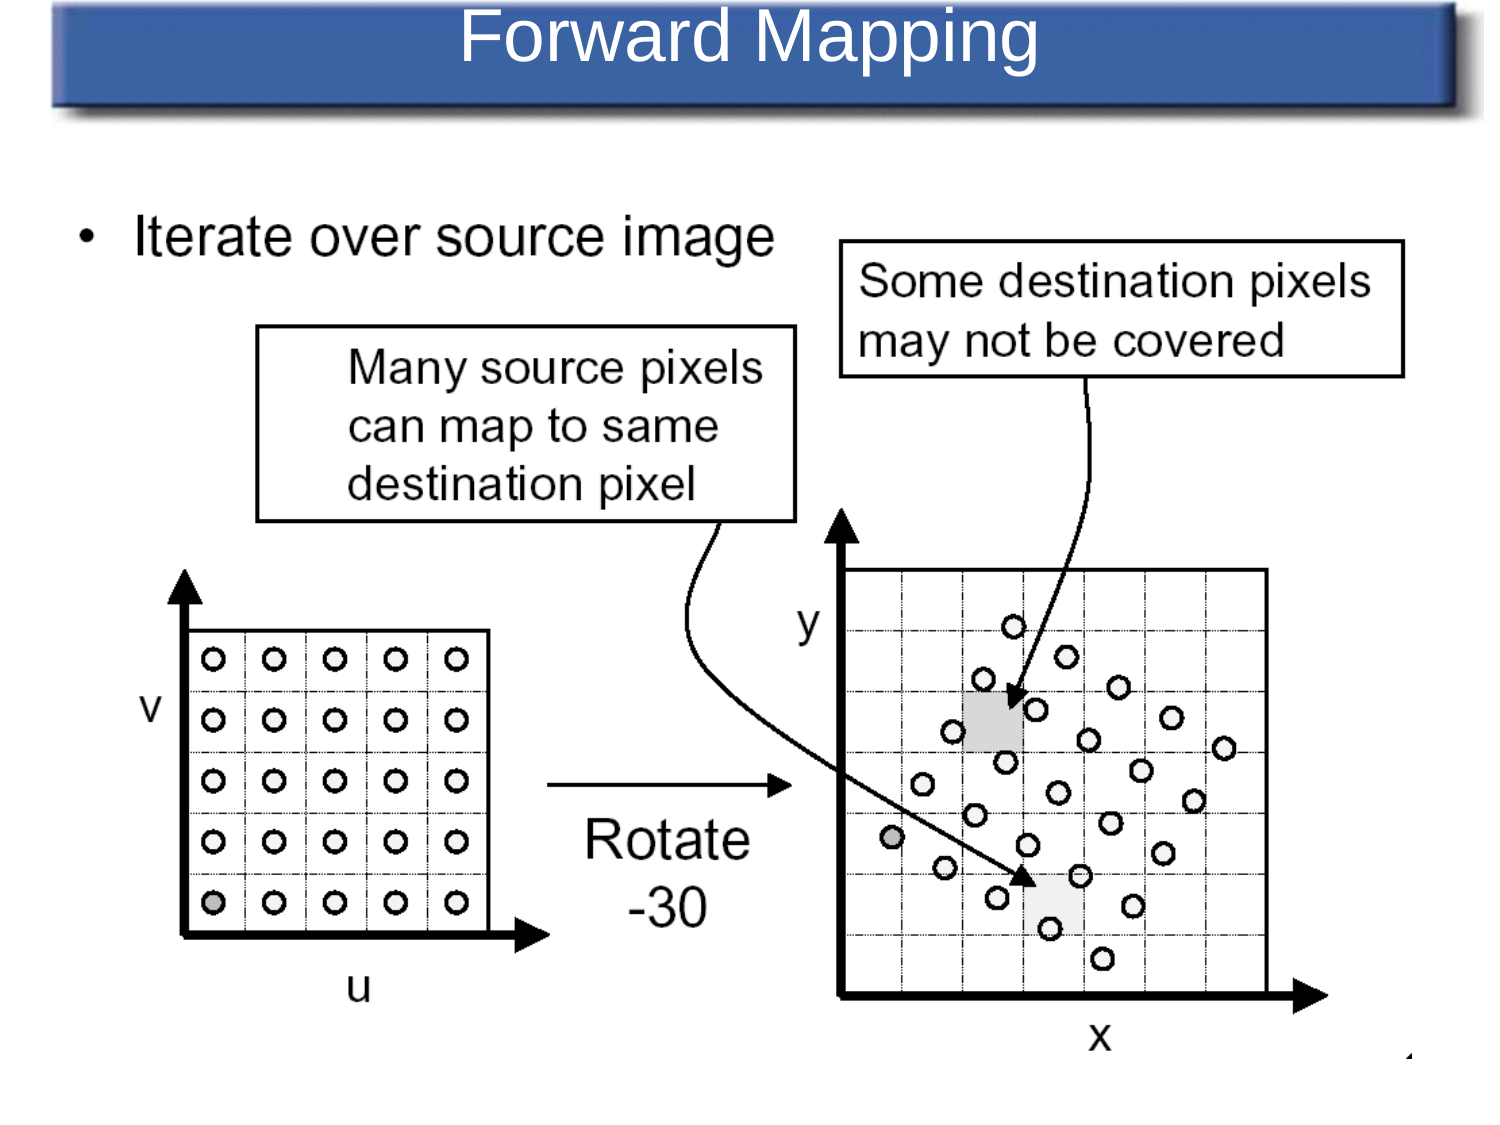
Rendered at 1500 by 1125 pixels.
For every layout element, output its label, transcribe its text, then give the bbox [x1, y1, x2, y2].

picture [69, 196, 1412, 1059]
picture [50, 0, 1484, 127]
title Forward Mapping [75, 0, 1426, 85]
